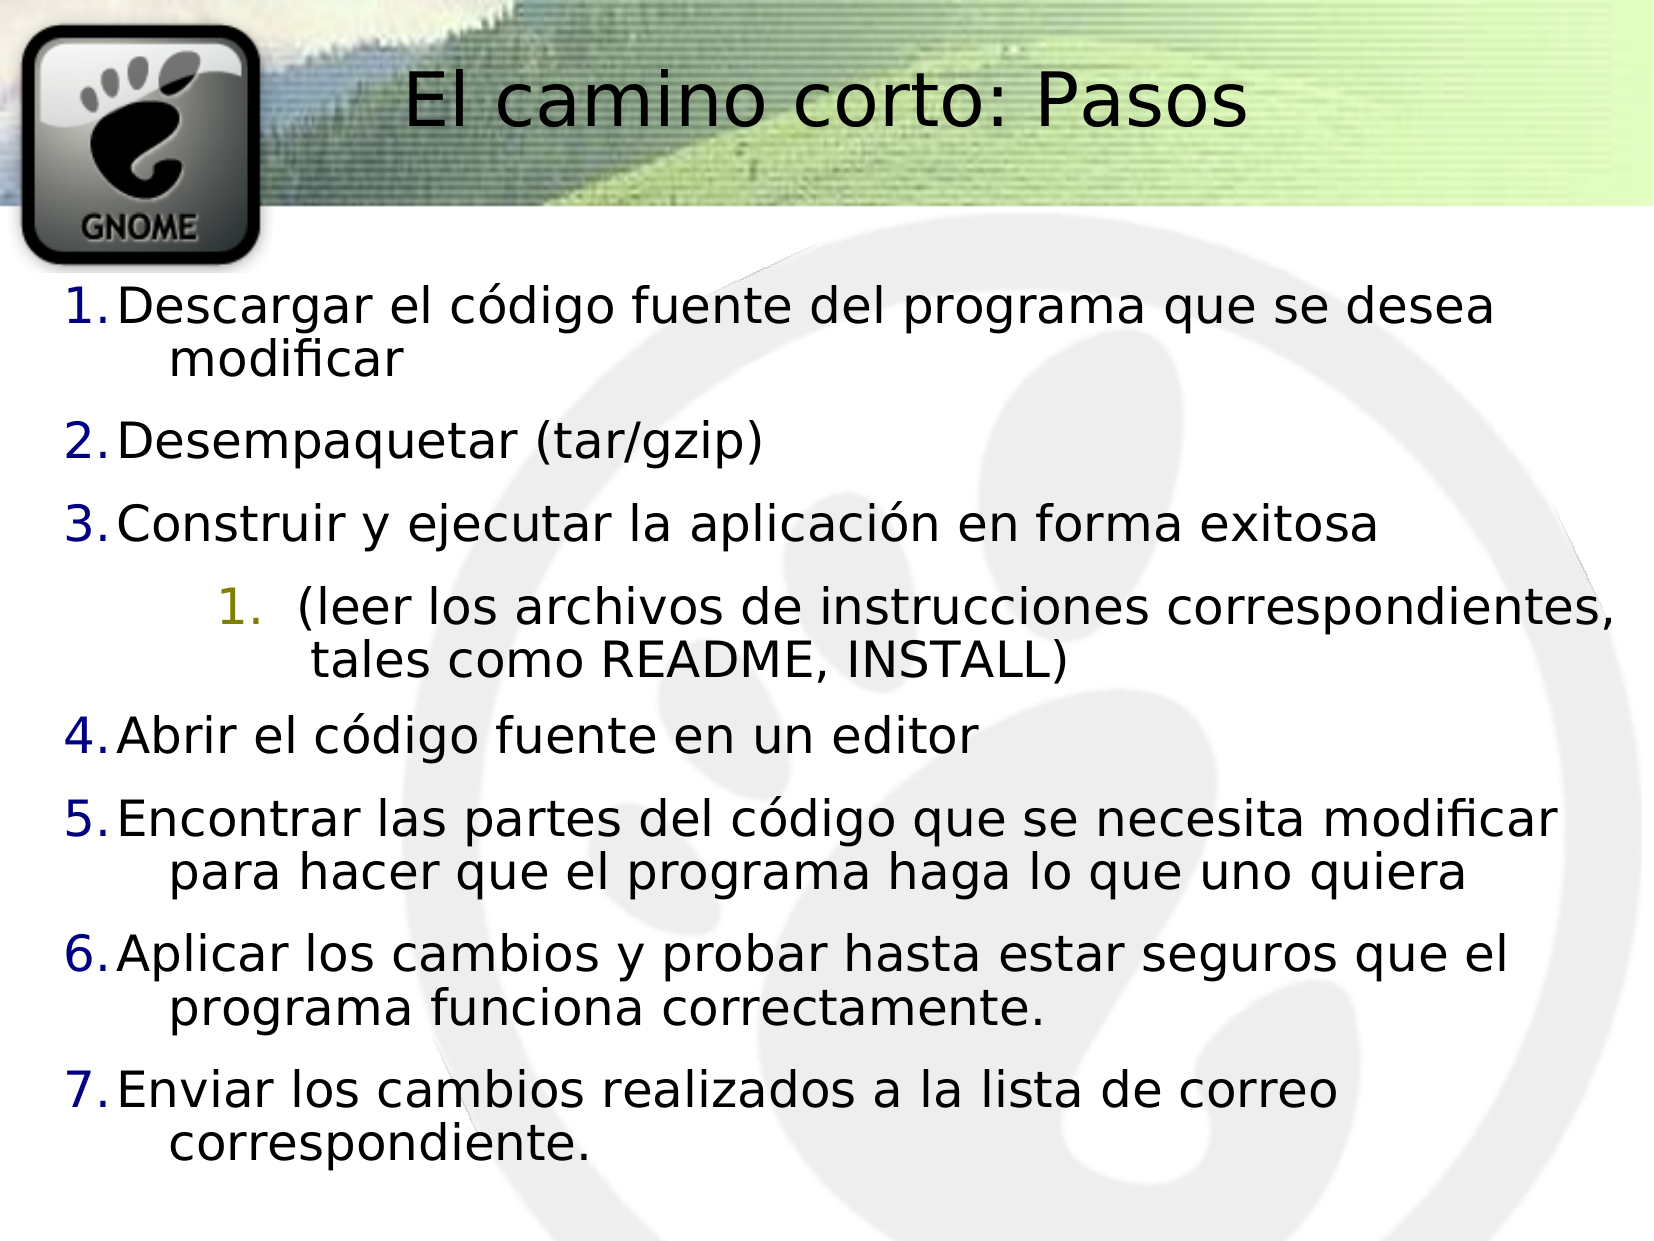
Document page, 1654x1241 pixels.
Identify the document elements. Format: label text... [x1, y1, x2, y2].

list Descargar el código fuente del programa que se desea modificar Desempaquetar (tar/gzip) Construir y ejecutar la aplicación en forma exitosa (leer los archivos de instrucciones correspondientes, tales como README, INSTALL) Abrir el código fuente en un editor Encontrar las partes del código que se necesita modificar para hacer que el programa haga lo que uno quiera Aplicar los cambios y probar hasta estar seguros que el programa funciona correctamente. Enviar los cambios realizados a la lista de correo correspondiente. [29, 280, 1625, 1225]
picture [0, 0, 1654, 1241]
title El camino corto: Pasos [0, 0, 1653, 207]
